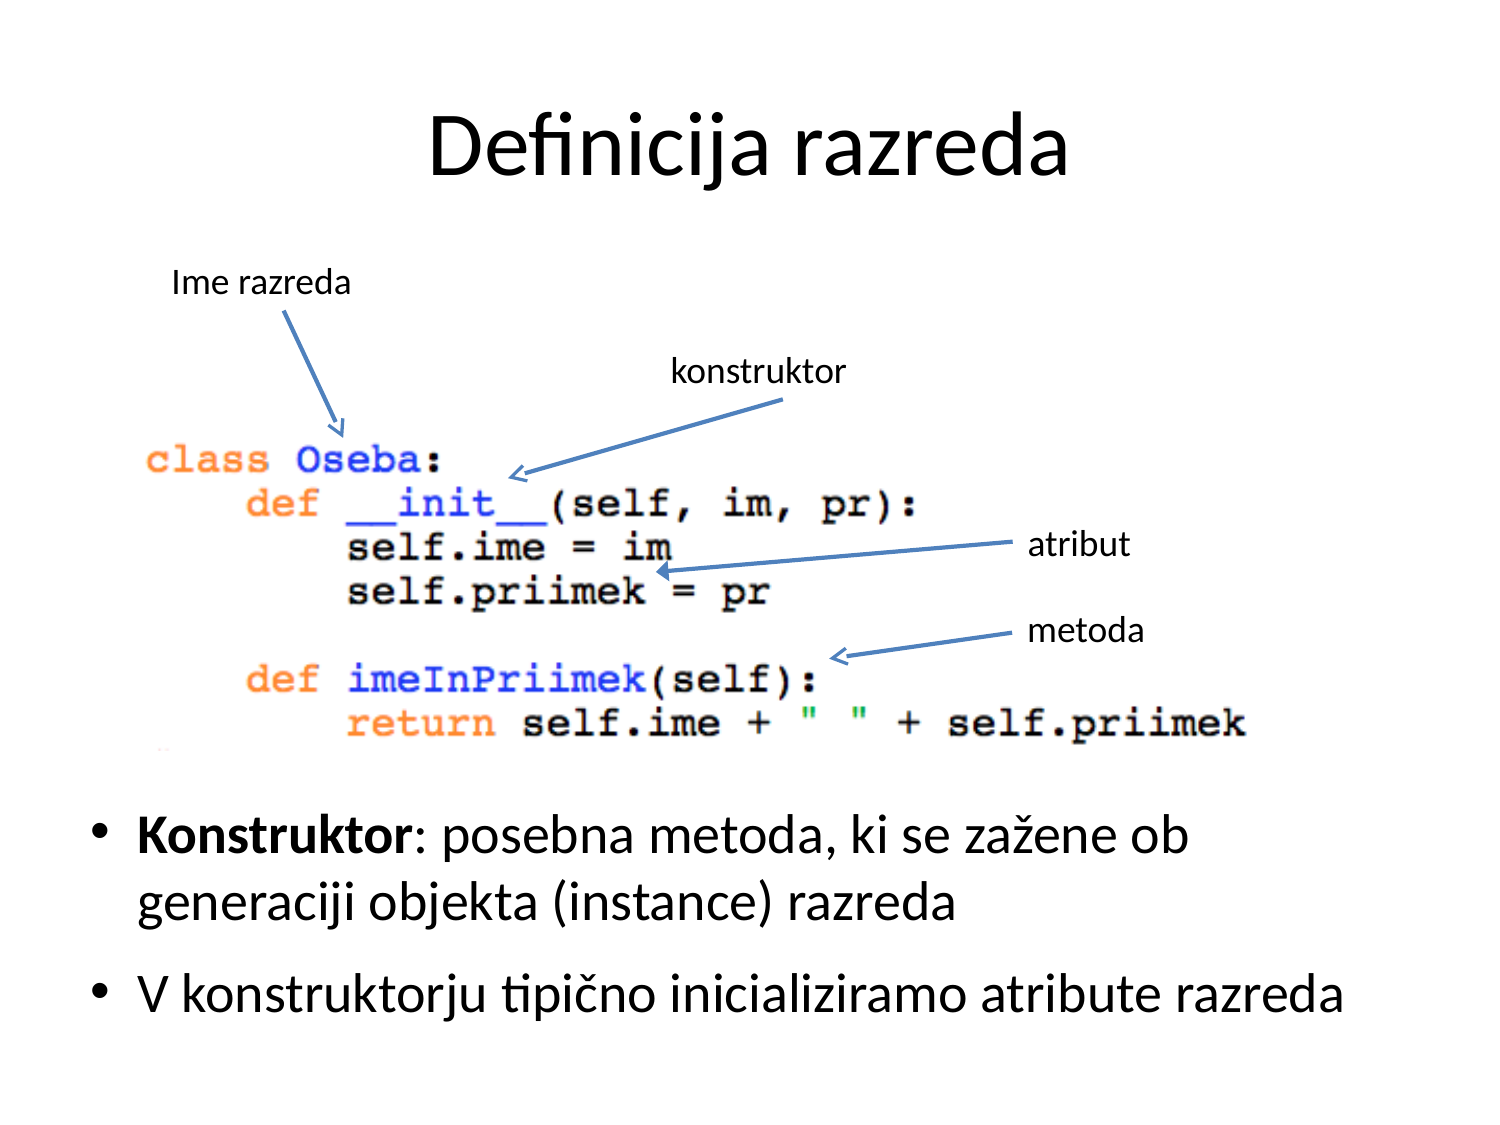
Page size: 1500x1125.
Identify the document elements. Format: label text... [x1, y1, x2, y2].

text_box Ime razreda [156, 249, 411, 310]
picture [136, 437, 1295, 751]
text_box konstruktor [655, 338, 910, 399]
list Konstruktor: posebna metoda, ki se zažene ob generaciji objekta (instance) razreda V konstruktorju tipično inicializiramo atribute razreda [75, 789, 1377, 1054]
text_box metoda [1012, 598, 1267, 658]
text_box atribut [1012, 511, 1267, 572]
title Definicija razreda [75, 45, 1425, 233]
